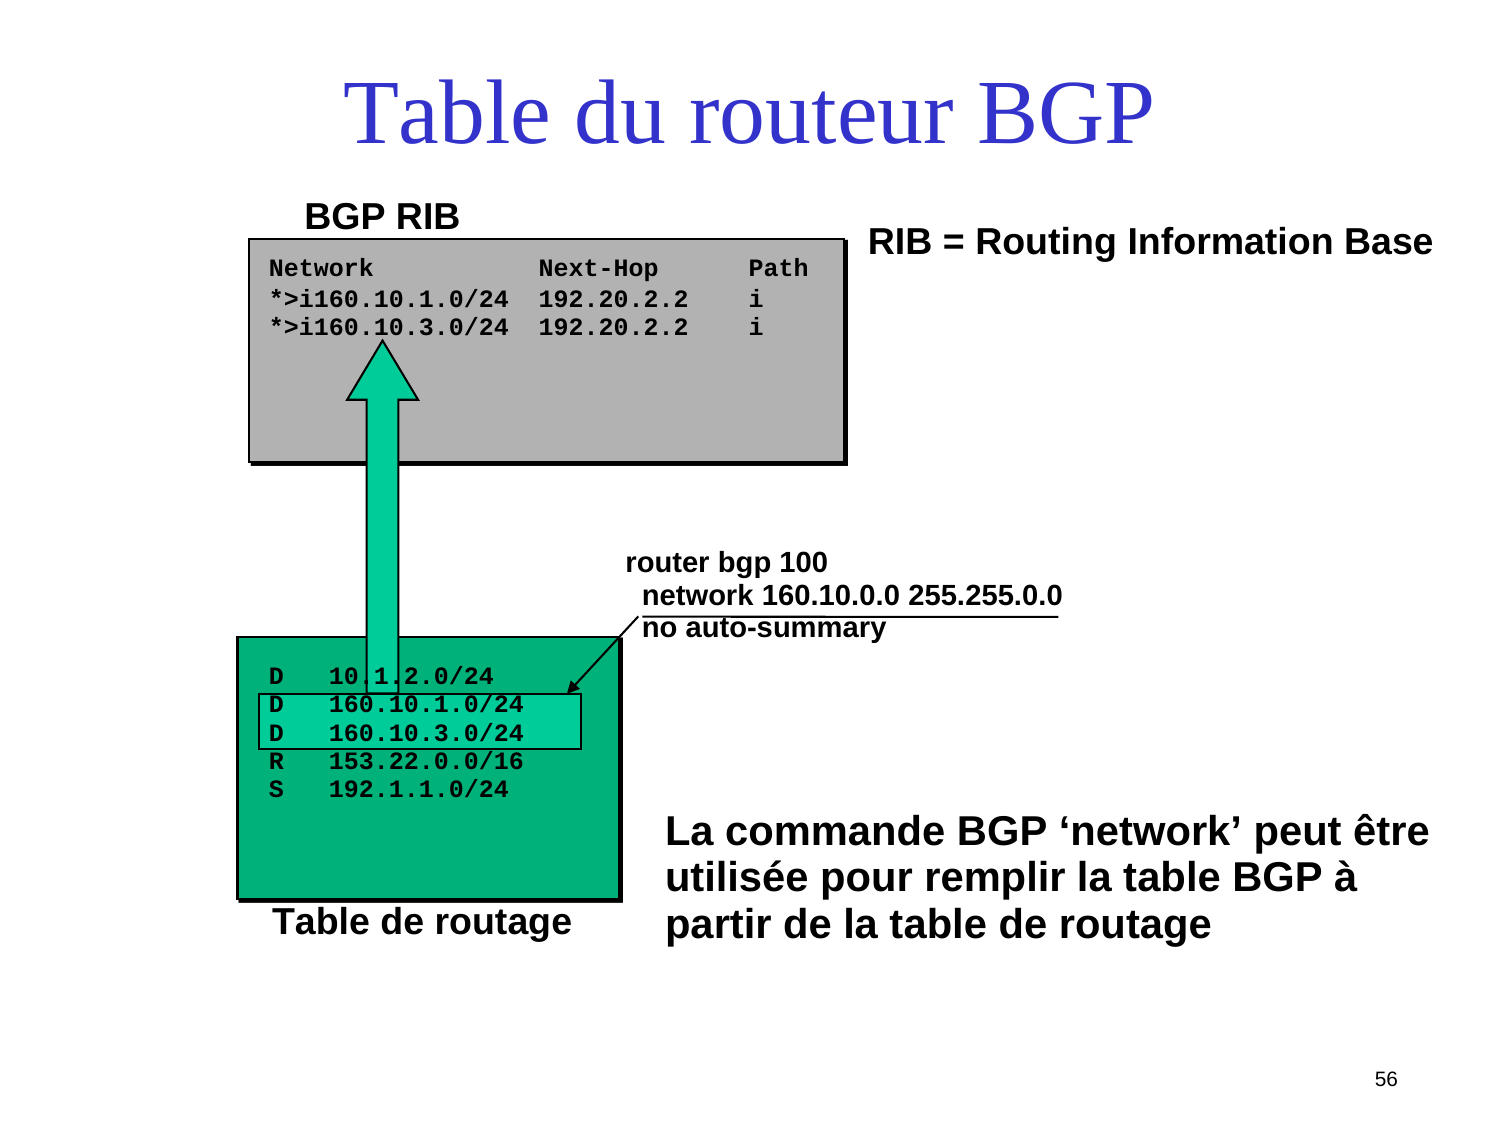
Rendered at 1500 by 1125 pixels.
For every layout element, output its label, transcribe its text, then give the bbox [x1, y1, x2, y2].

text_box La commande BGP ‘network’ peut être utilisée pour remplir la table BGP à partir de la table de routage [650, 799, 1458, 966]
text_box D 10.1.2.0/24 D 160.10.1.0/24 D 160.10.3.0/24 R 153.22.0.0/16 S 192.1.1.0/24 [254, 656, 539, 813]
text_box [237, 636, 620, 899]
text_box [249, 238, 845, 463]
text_box RIB = Routing Information Base [844, 212, 1458, 270]
text_box BGP RIB [289, 187, 476, 245]
text_box *>i160.10.1.0/24 192.20.2.2 i *>i160.10.3.0/24 192.20.2.2 i [254, 278, 779, 351]
text_box router bgp 100 network 160.10.0.0 255.255.0.0 no auto-summary [610, 537, 1079, 652]
title Table du routeur BGP [112, 37, 1388, 188]
text_box [399, 636, 610, 694]
text_box Table de routage [257, 892, 588, 951]
text_box Network Next-Hop Path [254, 248, 824, 293]
